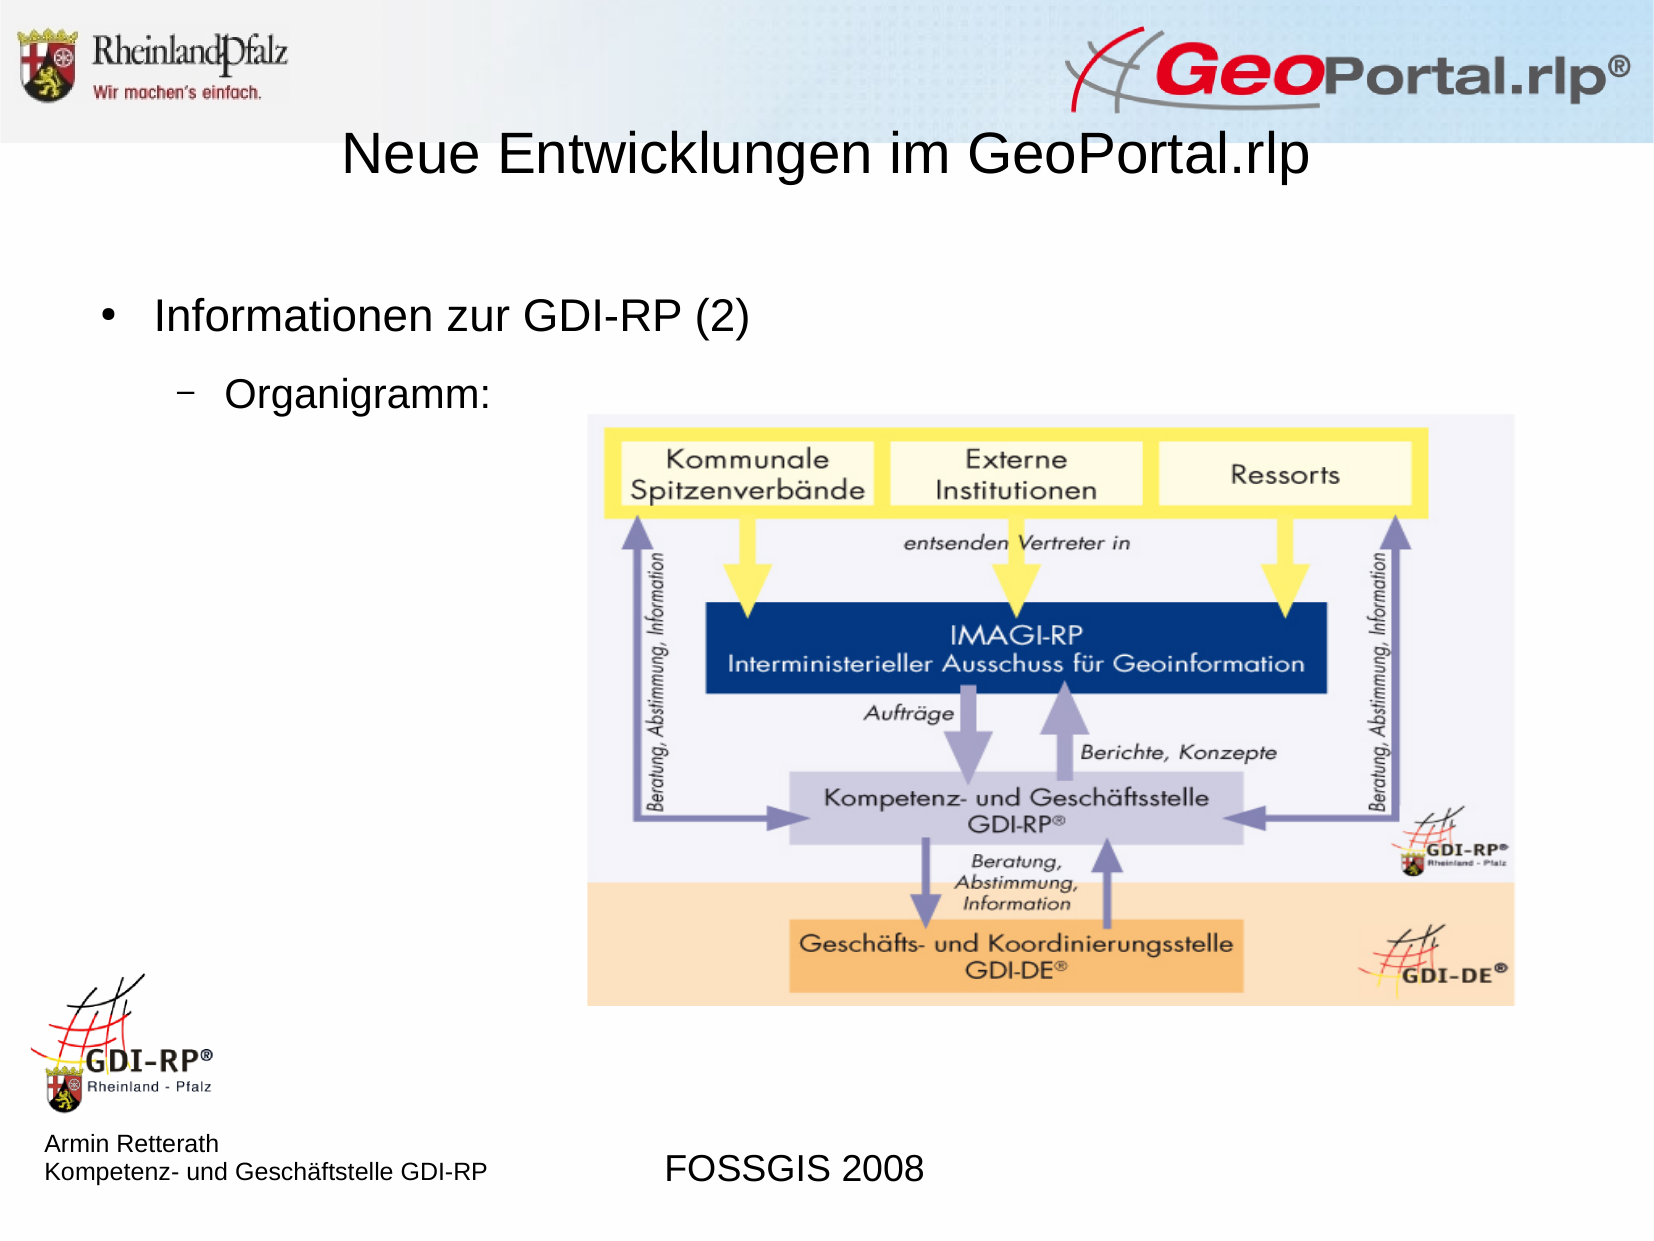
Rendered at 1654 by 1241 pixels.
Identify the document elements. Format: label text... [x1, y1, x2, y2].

picture [0, 0, 1654, 1241]
list Informationen zur GDI-RP (2) Organigramm: [82, 290, 1571, 1109]
title Neue Entwicklungen im GeoPortal.rlp [82, 49, 1571, 257]
